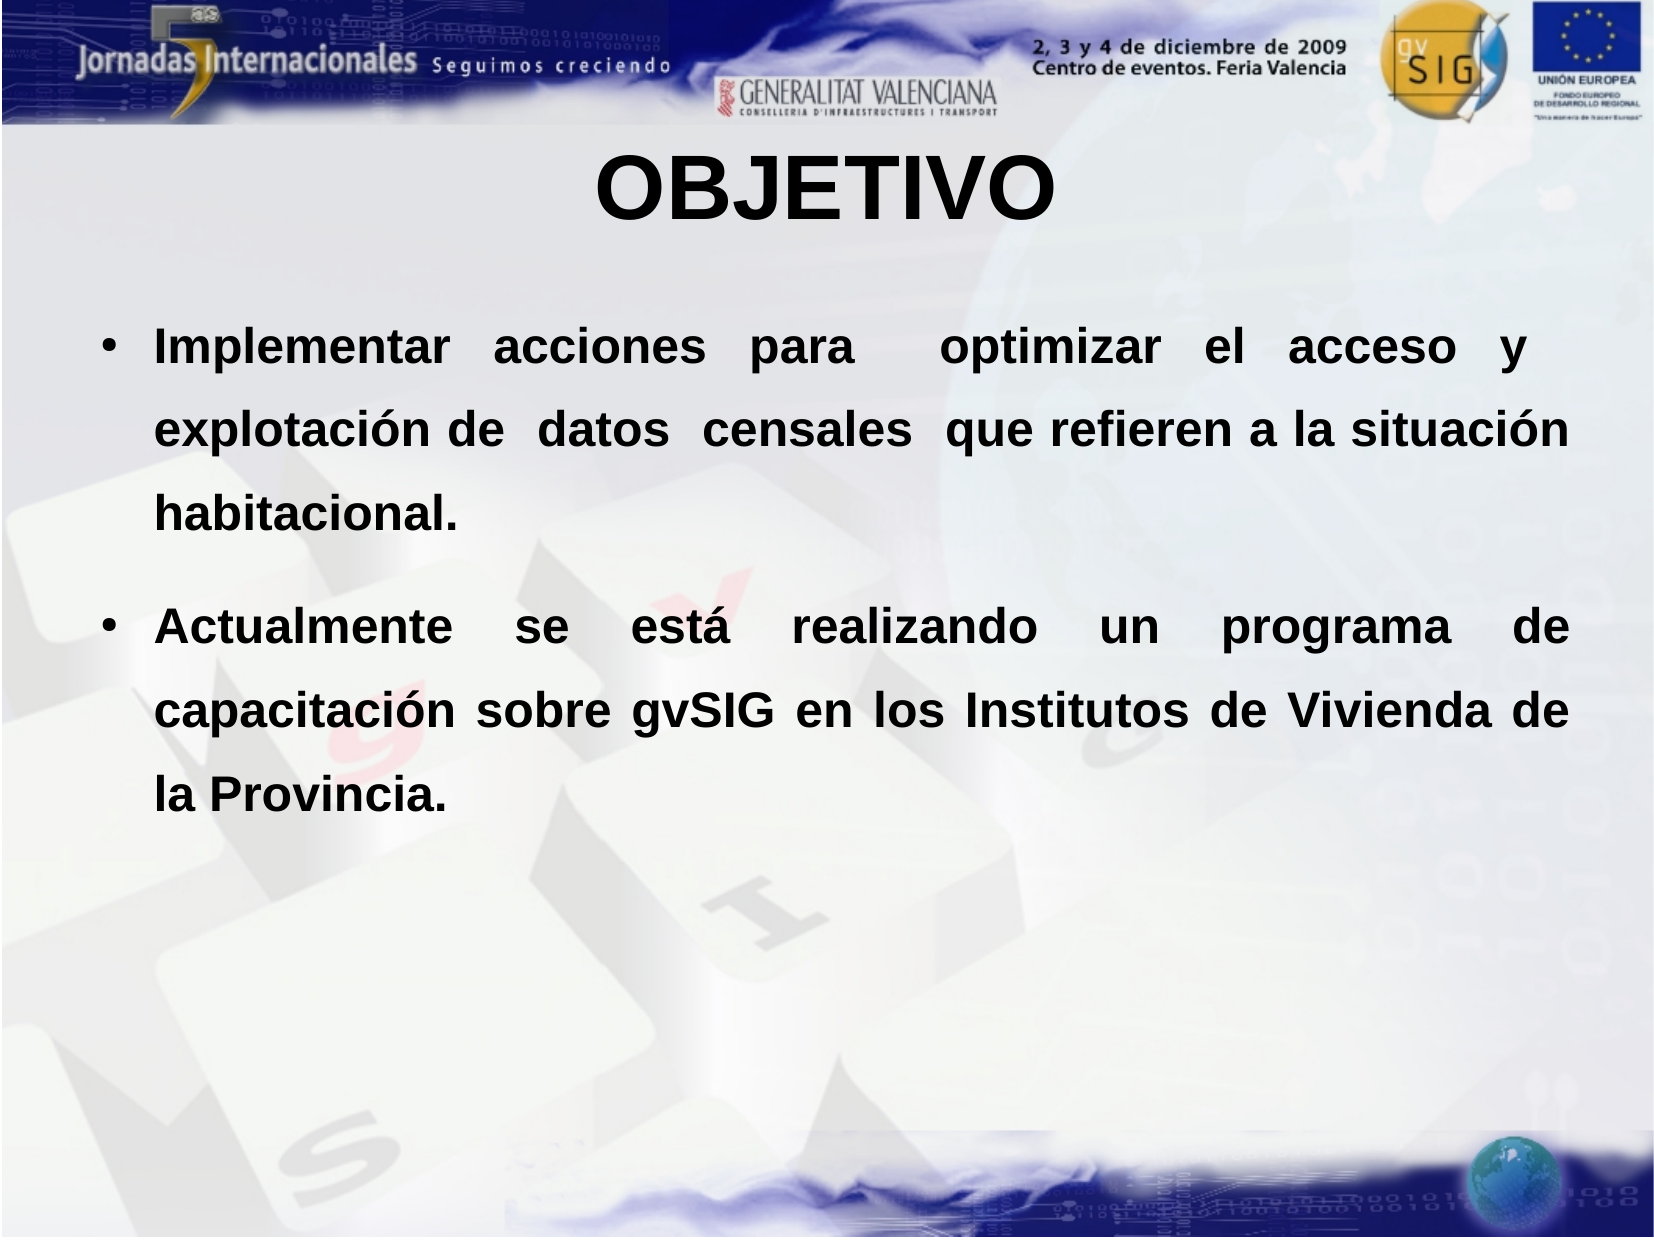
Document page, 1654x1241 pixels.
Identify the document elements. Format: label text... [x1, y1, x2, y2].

list Implementar acciones para optimizar el acceso y explotación de datos censales que refieren a la situación habitacional. Actualmente se está realizando un programa de capacitación sobre gvSIG en los Institutos de Vivienda de la Provincia. [82, 290, 1571, 1094]
picture [2, 0, 1654, 1237]
title OBJETIVO [82, 92, 1571, 285]
